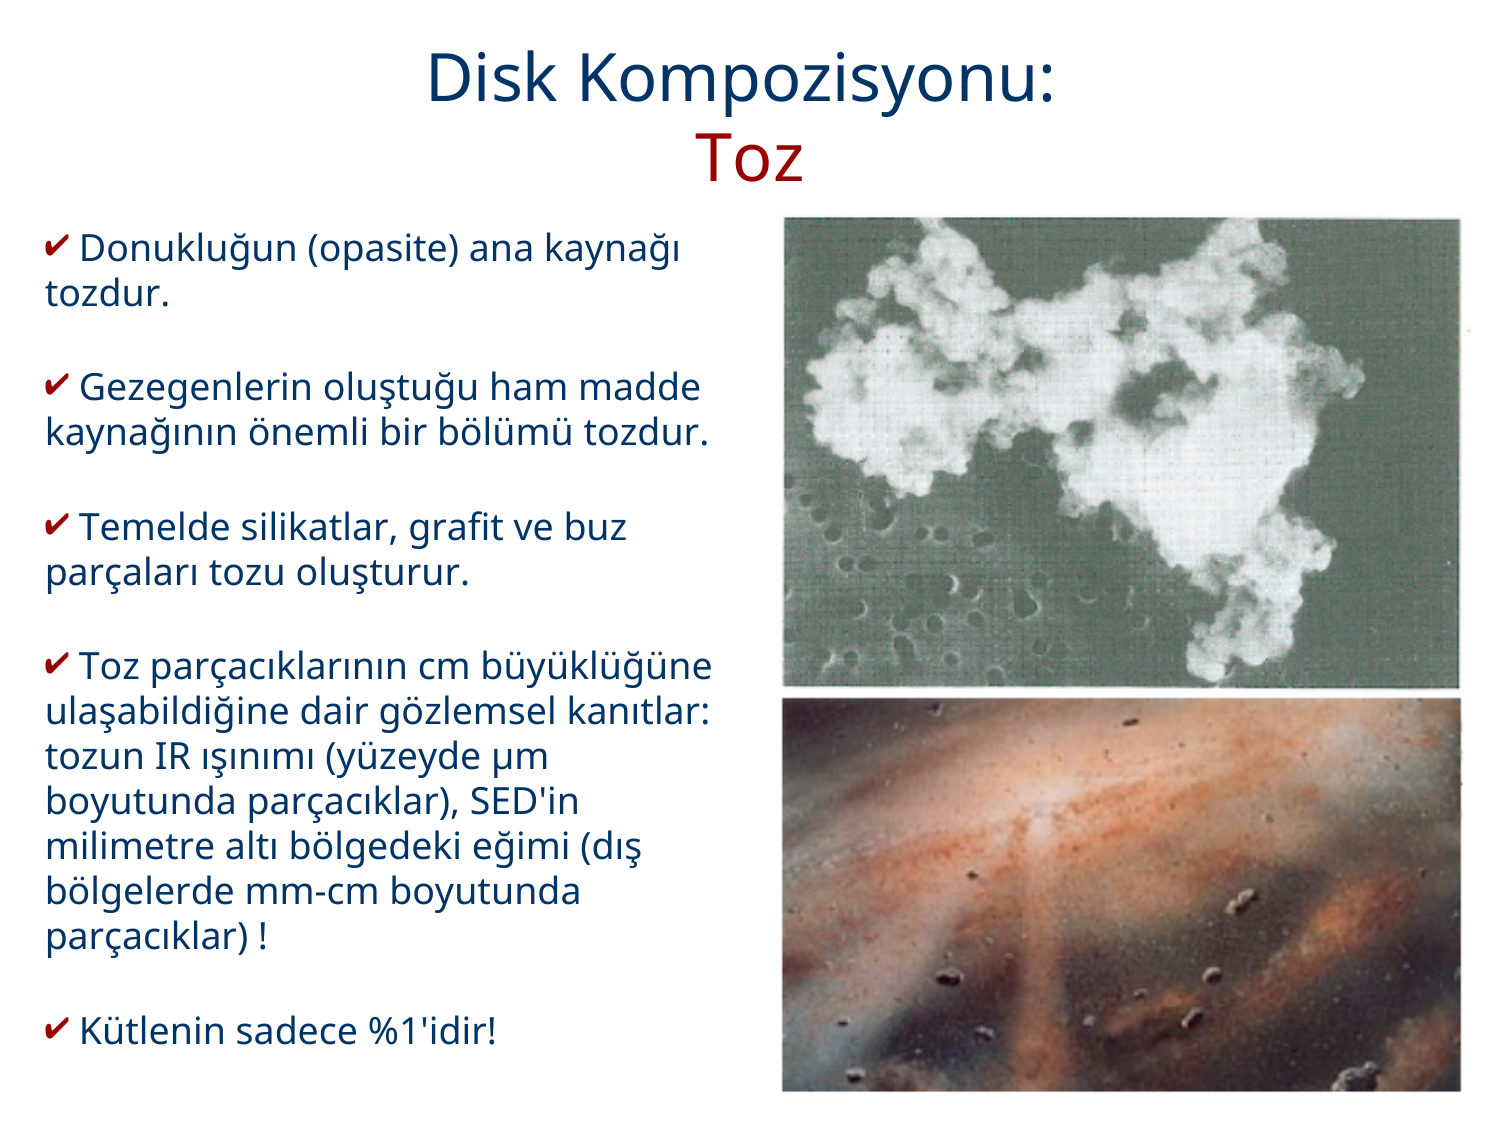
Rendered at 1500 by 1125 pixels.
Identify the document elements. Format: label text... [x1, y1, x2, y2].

picture [773, 212, 1471, 1102]
title Disk Kompozisyonu: Toz [75, 21, 1426, 209]
text_box Donukluğun (opasite) ana kaynağı tozdur. Gezegenlerin oluştuğu ham madde kaynağının önemli bir bölümü tozdur. Temelde silikatlar, grafit ve buz parçaları tozu oluşturur. Toz parçacıklarının cm büyüklüğüne ulaşabildiğine dair gözlemsel kanıtlar: tozun IR ışınımı (yüzeyde μm boyutunda parçacıklar), SED'in milimetre altı bölgedeki eğimi (dış bölgelerde mm-cm boyutunda parçacıklar) ! Kütlenin sadece %1'idir! [30, 216, 766, 1105]
